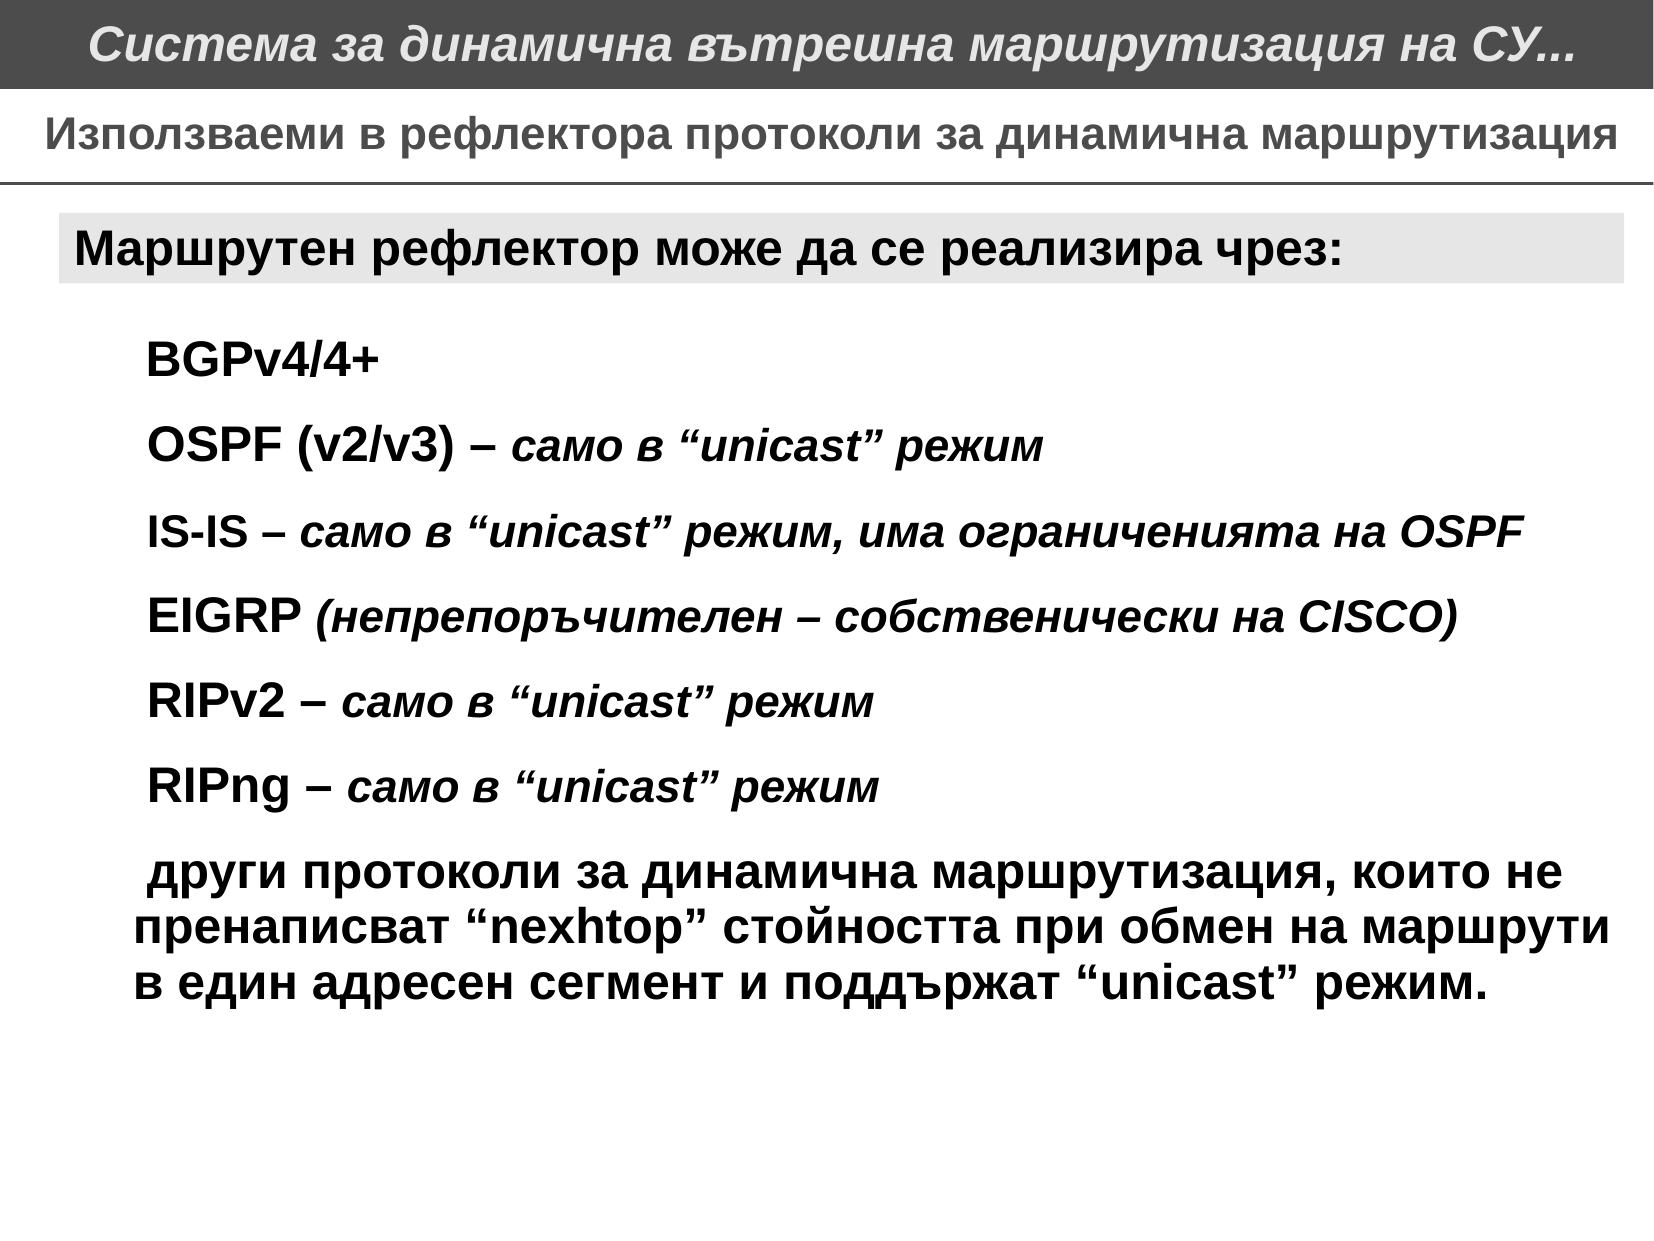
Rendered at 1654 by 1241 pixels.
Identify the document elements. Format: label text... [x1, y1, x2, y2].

text_box Система за динамична вътрешна маршрутизация на СУ... [72, 9, 1594, 80]
text_box Използваеми в рефлектора протоколи за динамична маршрутизация [29, 100, 1637, 167]
text_box [0, 0, 1654, 89]
text_box Маршрутен рефлектор може да се реализира чрез: [59, 212, 1625, 284]
text_box BGPv4/4+ OSPF (v2/v3) – само в “unicast” режим IS-IS – само в “unicast” режим, има ограниченията на OSPF EIGRP (непрепоръчителен – собственически на CISCO) RIPv2 – само в “unicast” режим RIPng – само в “unicast” режим други протоколи за динамична маршрутизация, които не пренаписват “nexhtop” стойността при обмен на маршрути в един адресен сегмент и поддържат “unicast” режим. [118, 323, 1654, 1018]
